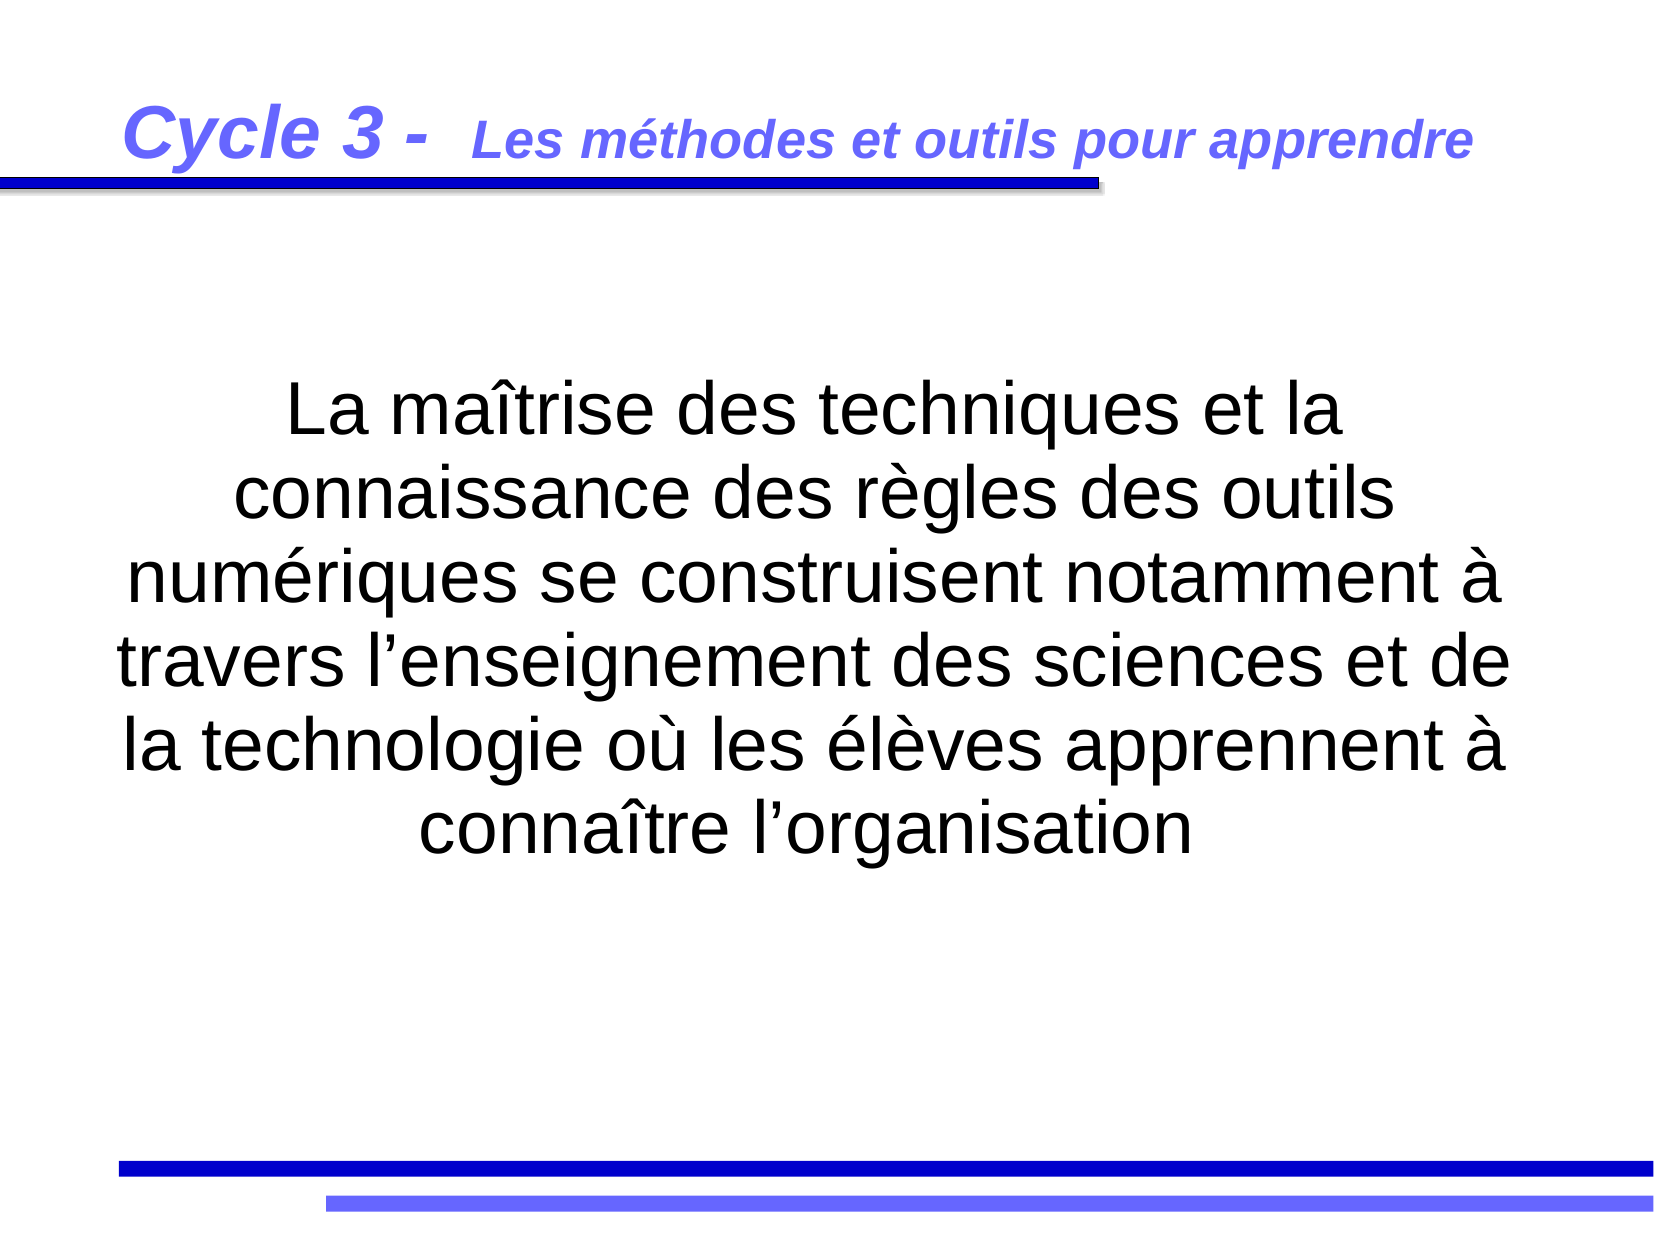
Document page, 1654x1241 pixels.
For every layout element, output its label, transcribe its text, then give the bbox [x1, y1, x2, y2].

text_box [0, 177, 1099, 189]
title Cycle 3 - Les méthodes et outils pour apprendre [121, 28, 1534, 236]
text_box La maîtrise des techniques et la connaissance des règles des outils numériques se construisent notamment à travers l’enseignement des sciences et de la technologie où les élèves apprennent à connaître l’organisation [94, 366, 1536, 1235]
